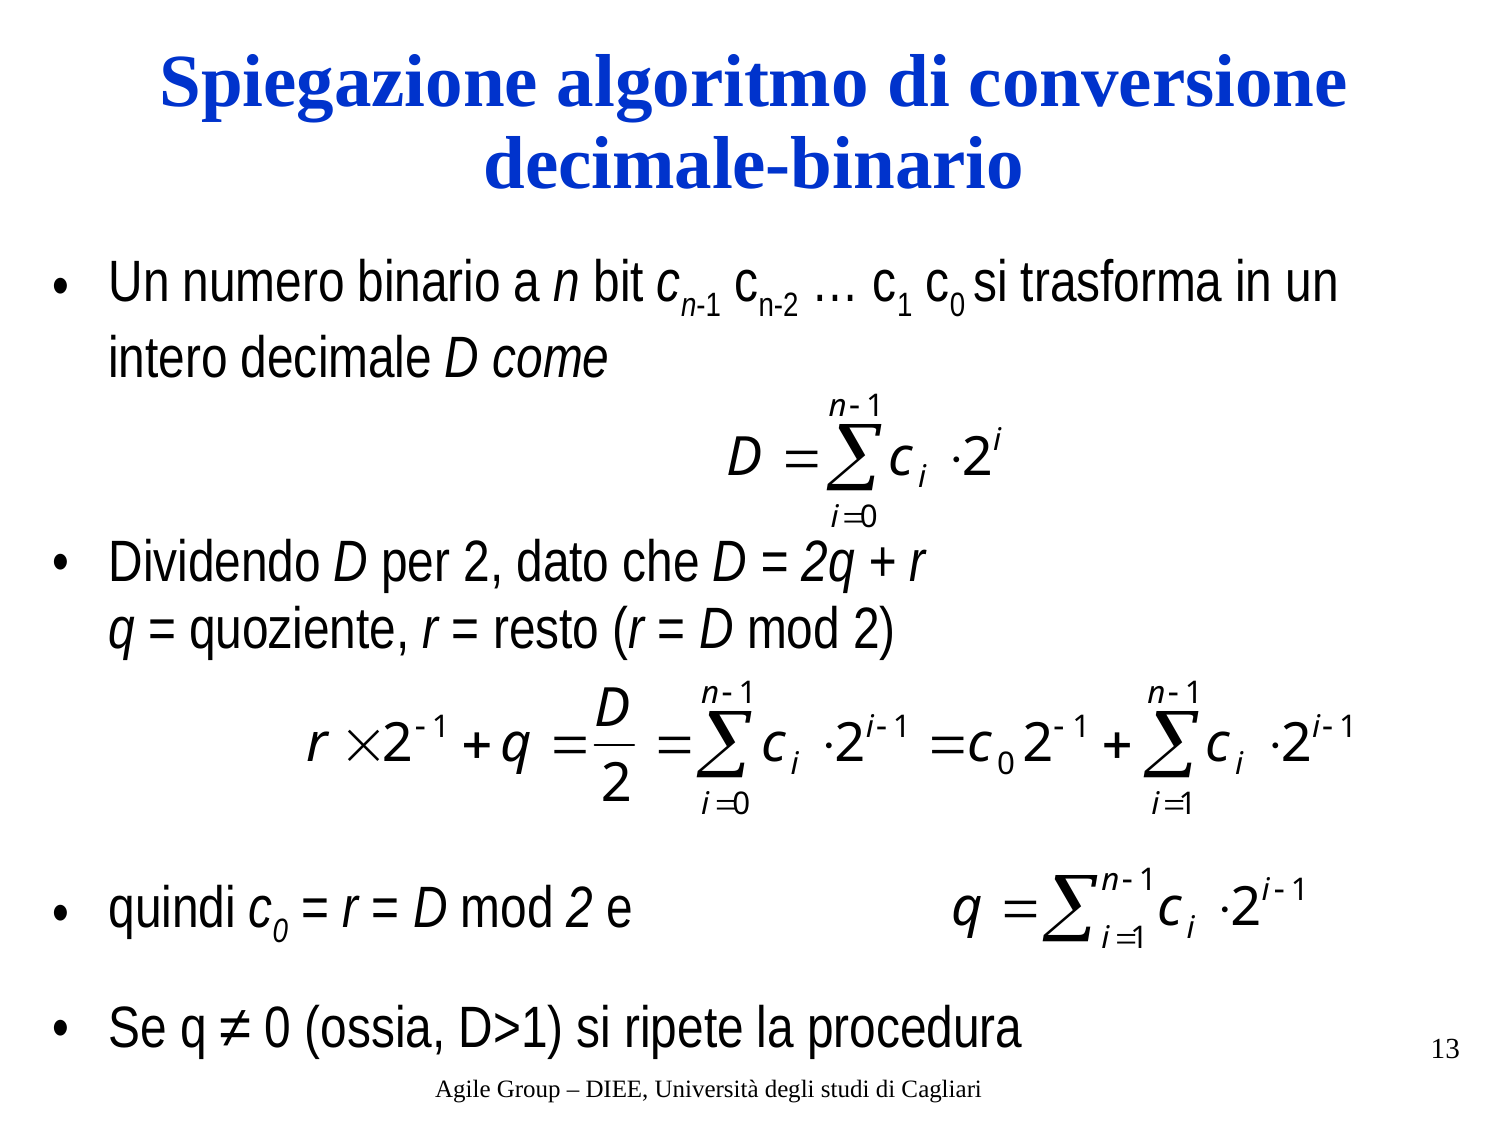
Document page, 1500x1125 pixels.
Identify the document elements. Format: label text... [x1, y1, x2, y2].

chart [951, 859, 1312, 953]
list Un numero binario a n bit cn-1 cn-2 … c1 c0 si trasforma in un intero decimale D come Dividendo D per 2, dato che D = 2q + r q = quoziente, r = resto (r = D mod 2) quindi c0 = r = D mod 2 e Se q ≠ 0 (ossia, D>1) si ripete la procedura [37, 239, 1426, 1074]
chart [304, 674, 1361, 819]
chart [724, 387, 1012, 532]
title Spiegazione algoritmo di conversione decimale-binario [116, 31, 1392, 213]
